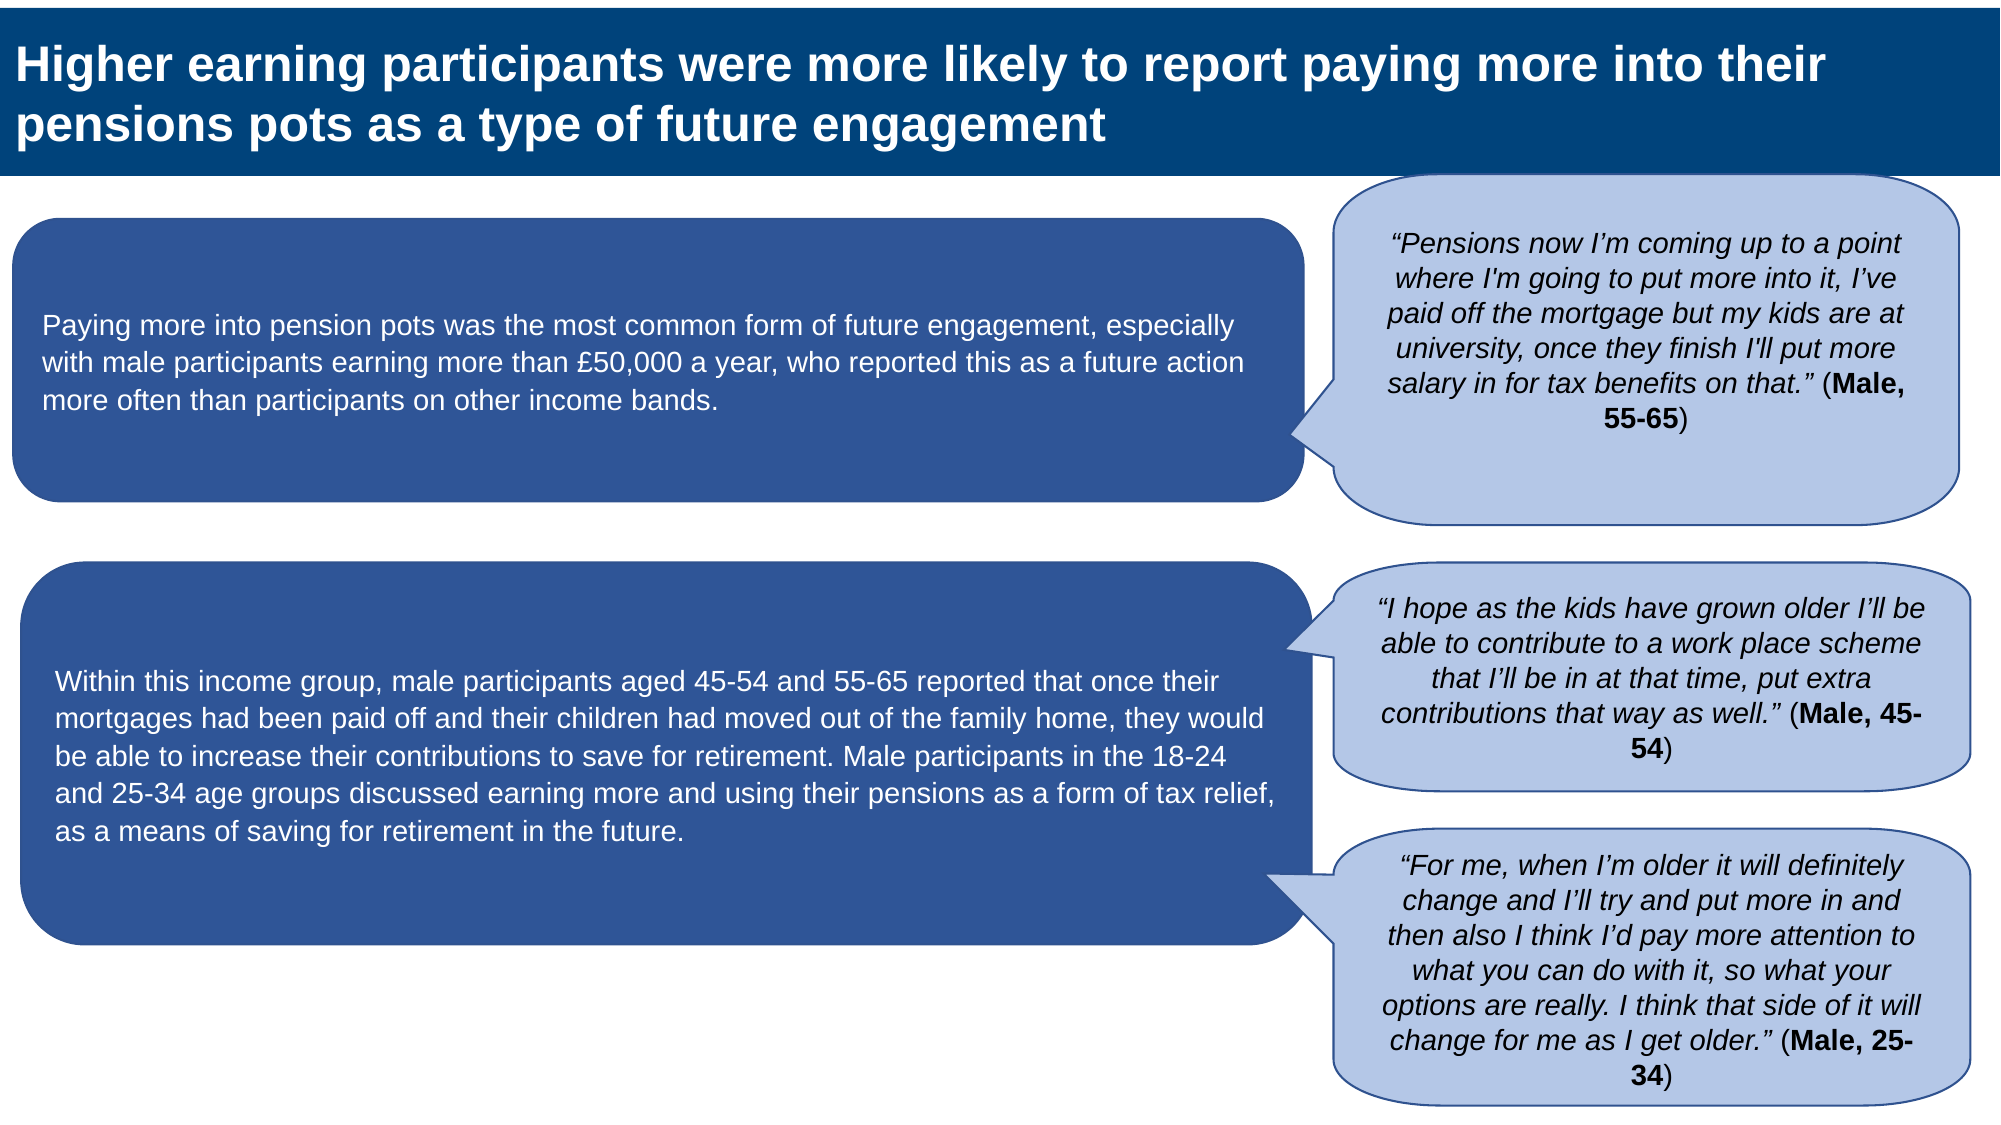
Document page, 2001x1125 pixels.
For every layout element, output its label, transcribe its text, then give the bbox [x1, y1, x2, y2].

text_box Within this income group, male participants aged 45-54 and 55-65 reported that once their mortgages had been paid off and their children had moved out of the family home, they would be able to increase their contributions to save for retirement. Male participants in the 18-24 and 25-34 age groups discussed earning more and using their pensions as a form of tax relief, as a means of saving for retirement in the future. [21, 562, 1312, 945]
text_box “Pensions now I’m coming up to a point where I'm going to put more into it, I’ve paid off the mortgage but my kids are at university, once they finish I'll put more salary in for tax benefits on that.” (Male, 55-65) [1289, 174, 1960, 526]
text_box “For me, when I’m older it will definitely change and I’ll try and put more in and then also I think I’d pay more attention to what you can do with it, so what your options are really. I think that side of it will change for me as I get older.” (Male, 25-34) [1263, 828, 1971, 1106]
title Higher earning participants were more likely to report paying more into their pensions pots as a type of future engagement [0, 7, 2000, 176]
text_box Paying more into pension pots was the most common form of future engagement, especially with male participants earning more than £50,000 a year, who reported this as a future action more often than participants on other income bands. [13, 218, 1304, 502]
text_box “I hope as the kids have grown older I’ll be able to contribute to a work place scheme that I’ll be in at that time, put extra contributions that way as well.” (Male, 45-54) [1283, 562, 1971, 792]
